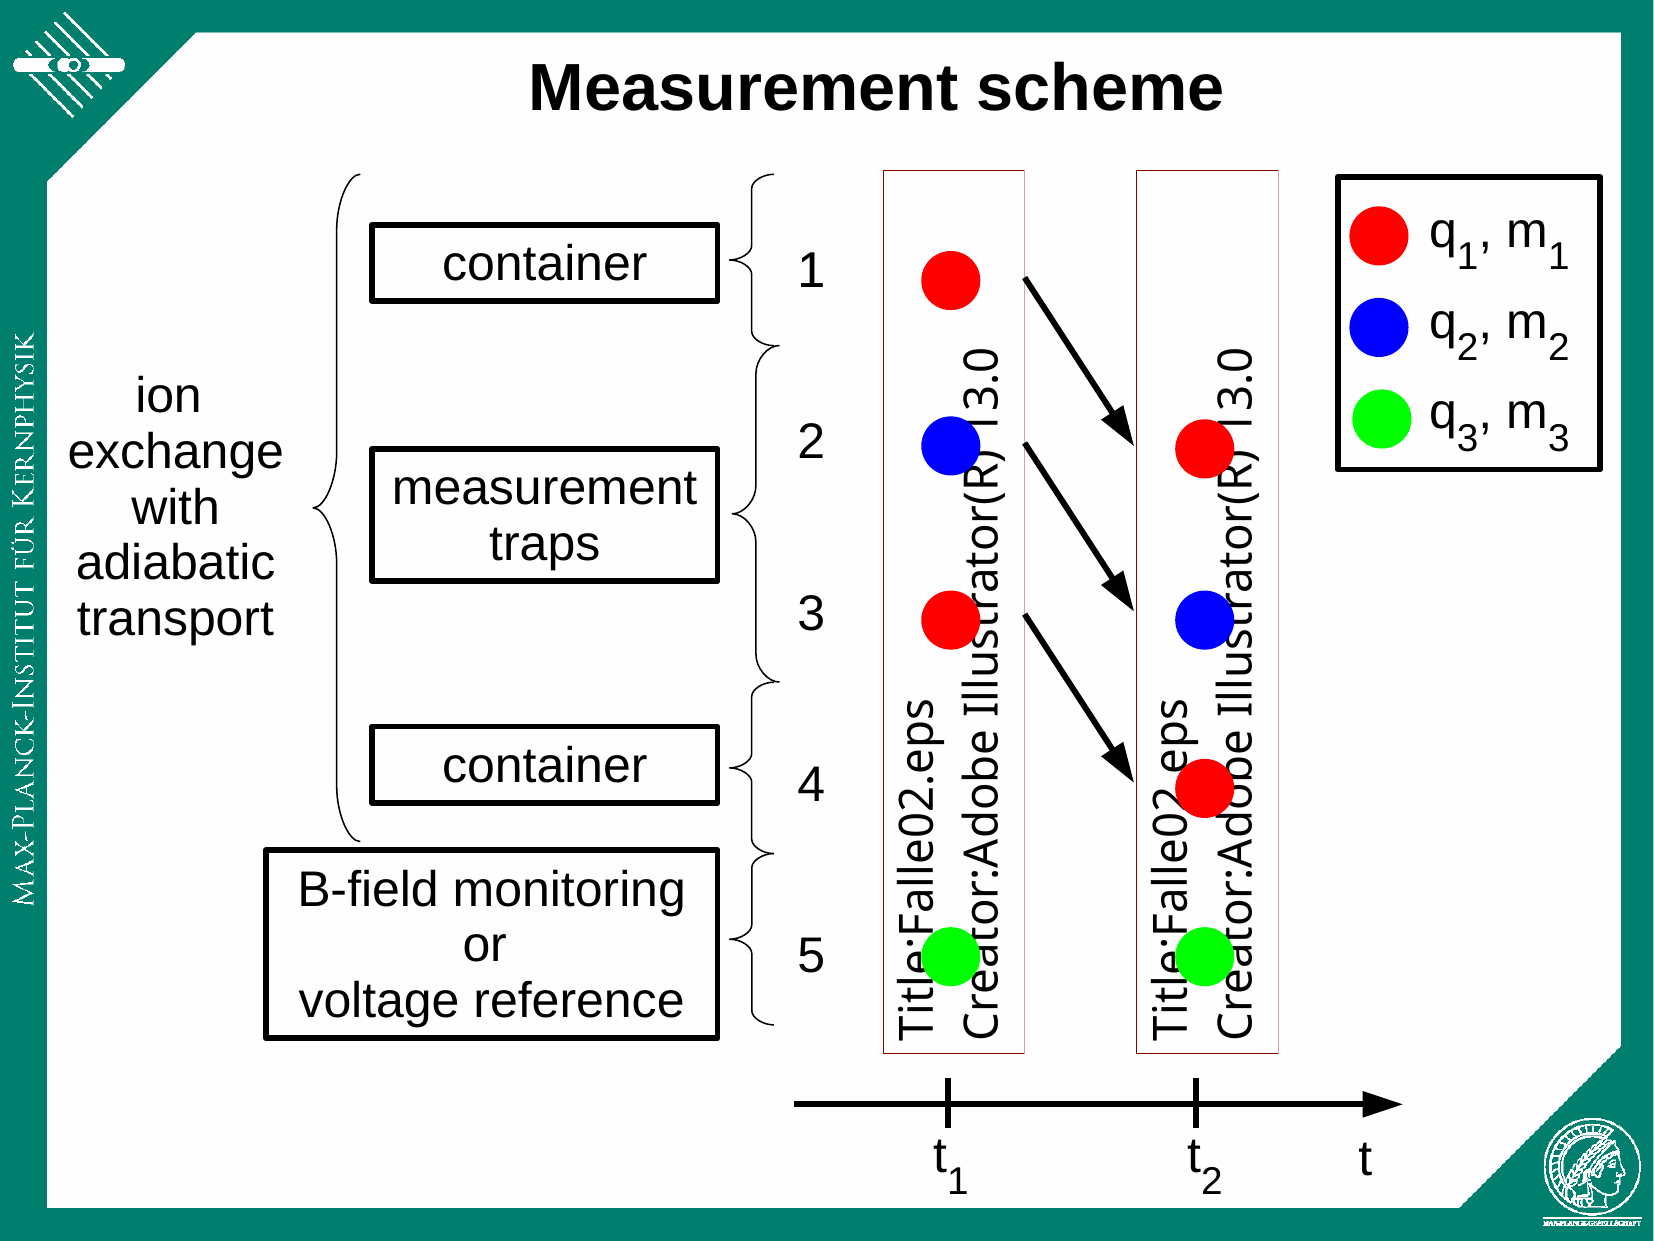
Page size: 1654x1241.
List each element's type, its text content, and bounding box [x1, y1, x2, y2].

text_box [921, 590, 981, 650]
text_box t2 [1172, 1105, 1244, 1211]
text_box 2 [782, 401, 848, 477]
text_box [921, 416, 981, 476]
text_box t1 [918, 1105, 990, 1211]
text_box [921, 250, 981, 311]
text_box q1, m1 q2, m2 q3, m3 [1337, 176, 1601, 470]
text_box ion exchange with adiabatic transport [50, 360, 302, 654]
text_box [1175, 758, 1235, 818]
text_box 3 [782, 573, 848, 648]
text_box measurement traps [372, 448, 718, 582]
text_box [921, 927, 981, 987]
picture [0, 0, 1654, 1241]
text_box t [1343, 1122, 1415, 1194]
text_box Measurement scheme [194, 36, 1559, 132]
text_box container [372, 726, 718, 803]
text_box [1175, 590, 1235, 650]
text_box B-field monitoring or voltage reference [265, 850, 718, 1039]
text_box 5 [782, 915, 848, 991]
text_box 4 [782, 744, 848, 819]
text_box [1175, 927, 1235, 987]
text_box 1 [782, 230, 848, 306]
text_box [1175, 419, 1235, 479]
text_box container [372, 224, 718, 302]
